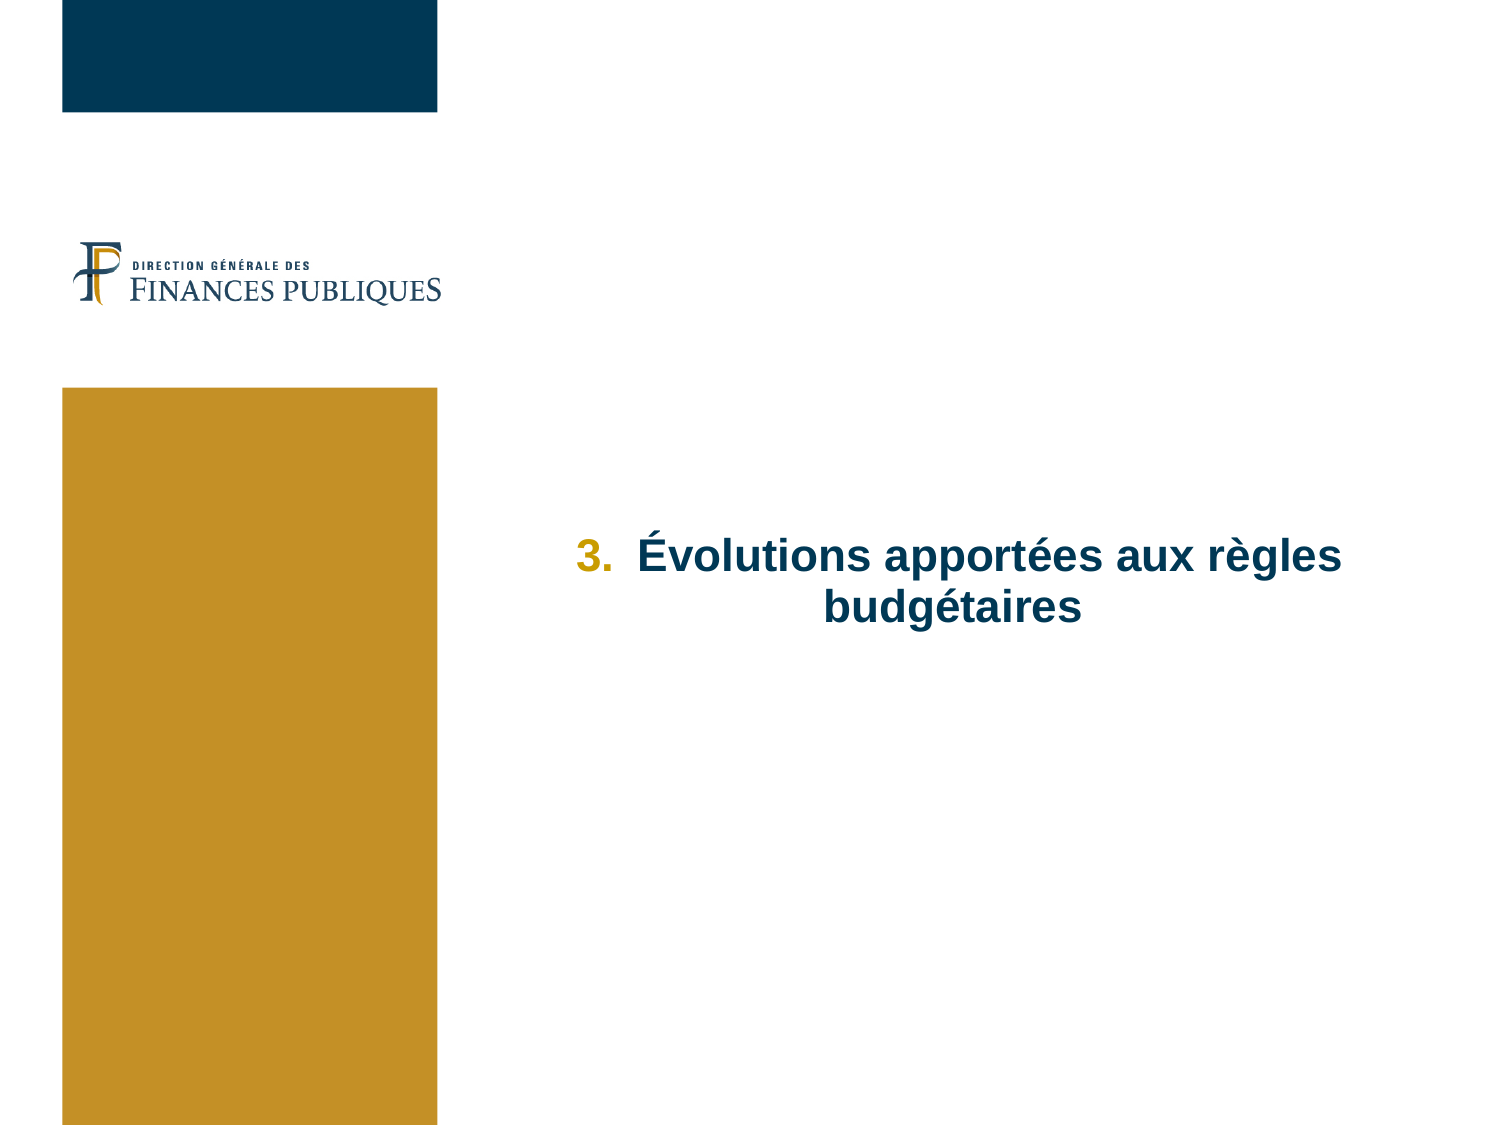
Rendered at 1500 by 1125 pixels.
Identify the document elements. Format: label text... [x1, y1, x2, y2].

picture [50, 219, 463, 328]
title 3. Évolutions apportées aux règles budgétaires [442, 529, 1477, 635]
